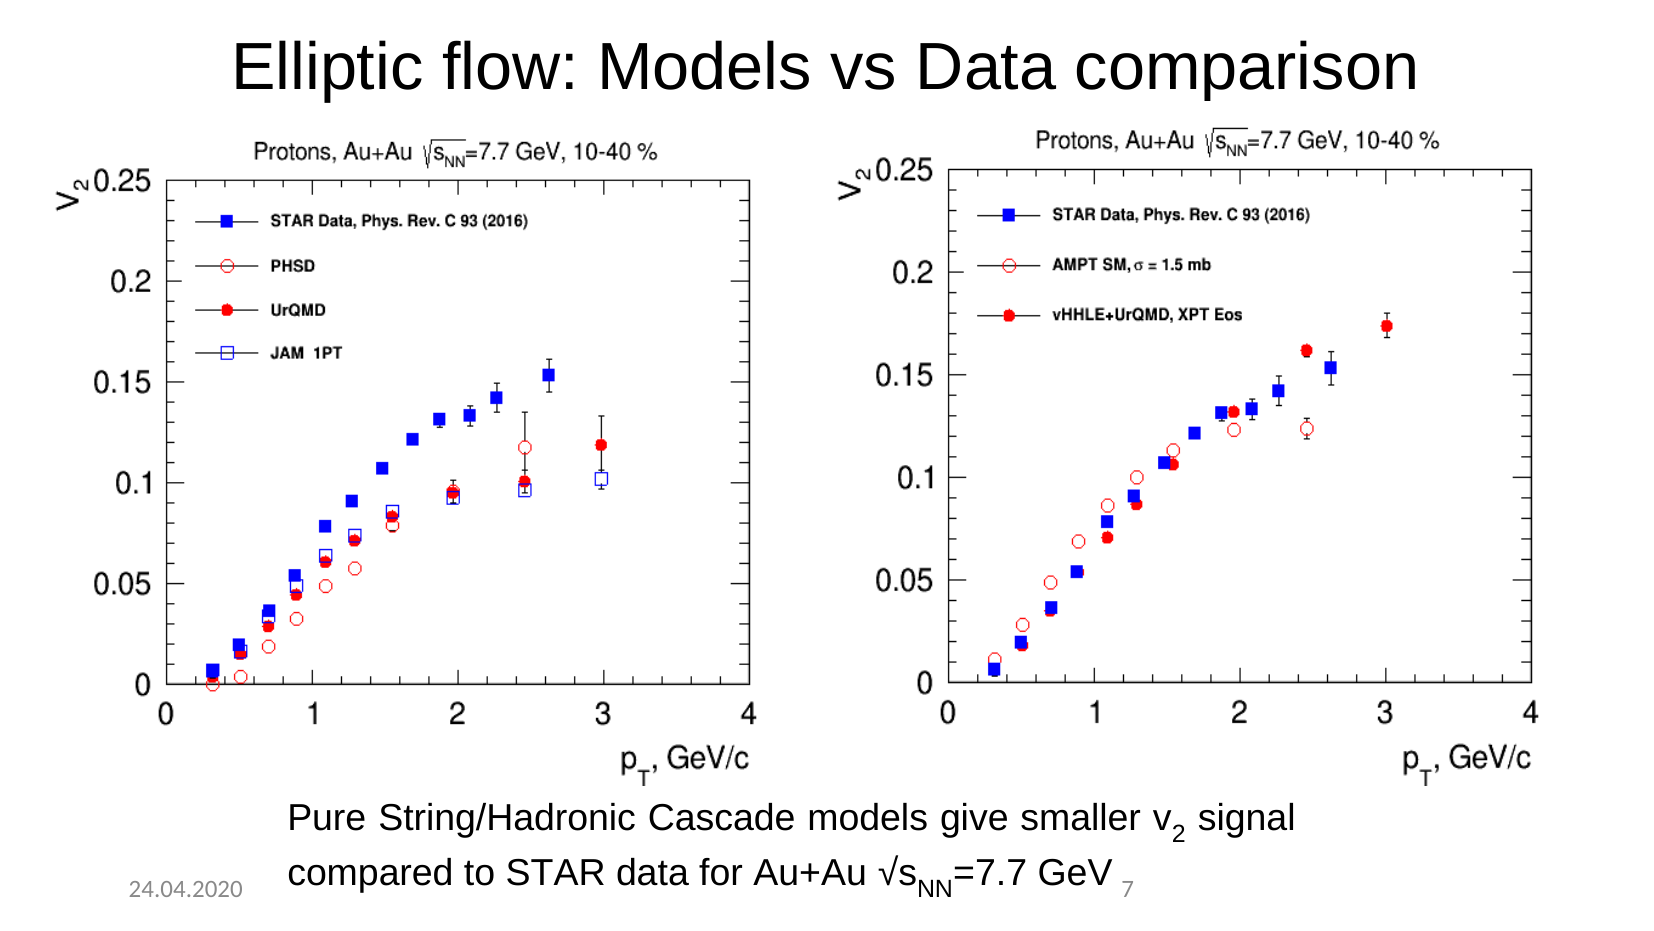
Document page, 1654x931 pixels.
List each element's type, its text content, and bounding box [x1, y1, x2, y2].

picture [41, 101, 1610, 786]
text_box Elliptic flow: Models vs Data comparison [81, 10, 1570, 113]
text_box 3 [1106, 862, 1602, 912]
text_box 24.04.2020 [113, 862, 486, 912]
text_box Pure String/Hadronic Cascade models give smaller v2 signal compared to STAR data for Au+Au √sNN=7.7 GeV [272, 786, 1340, 843]
